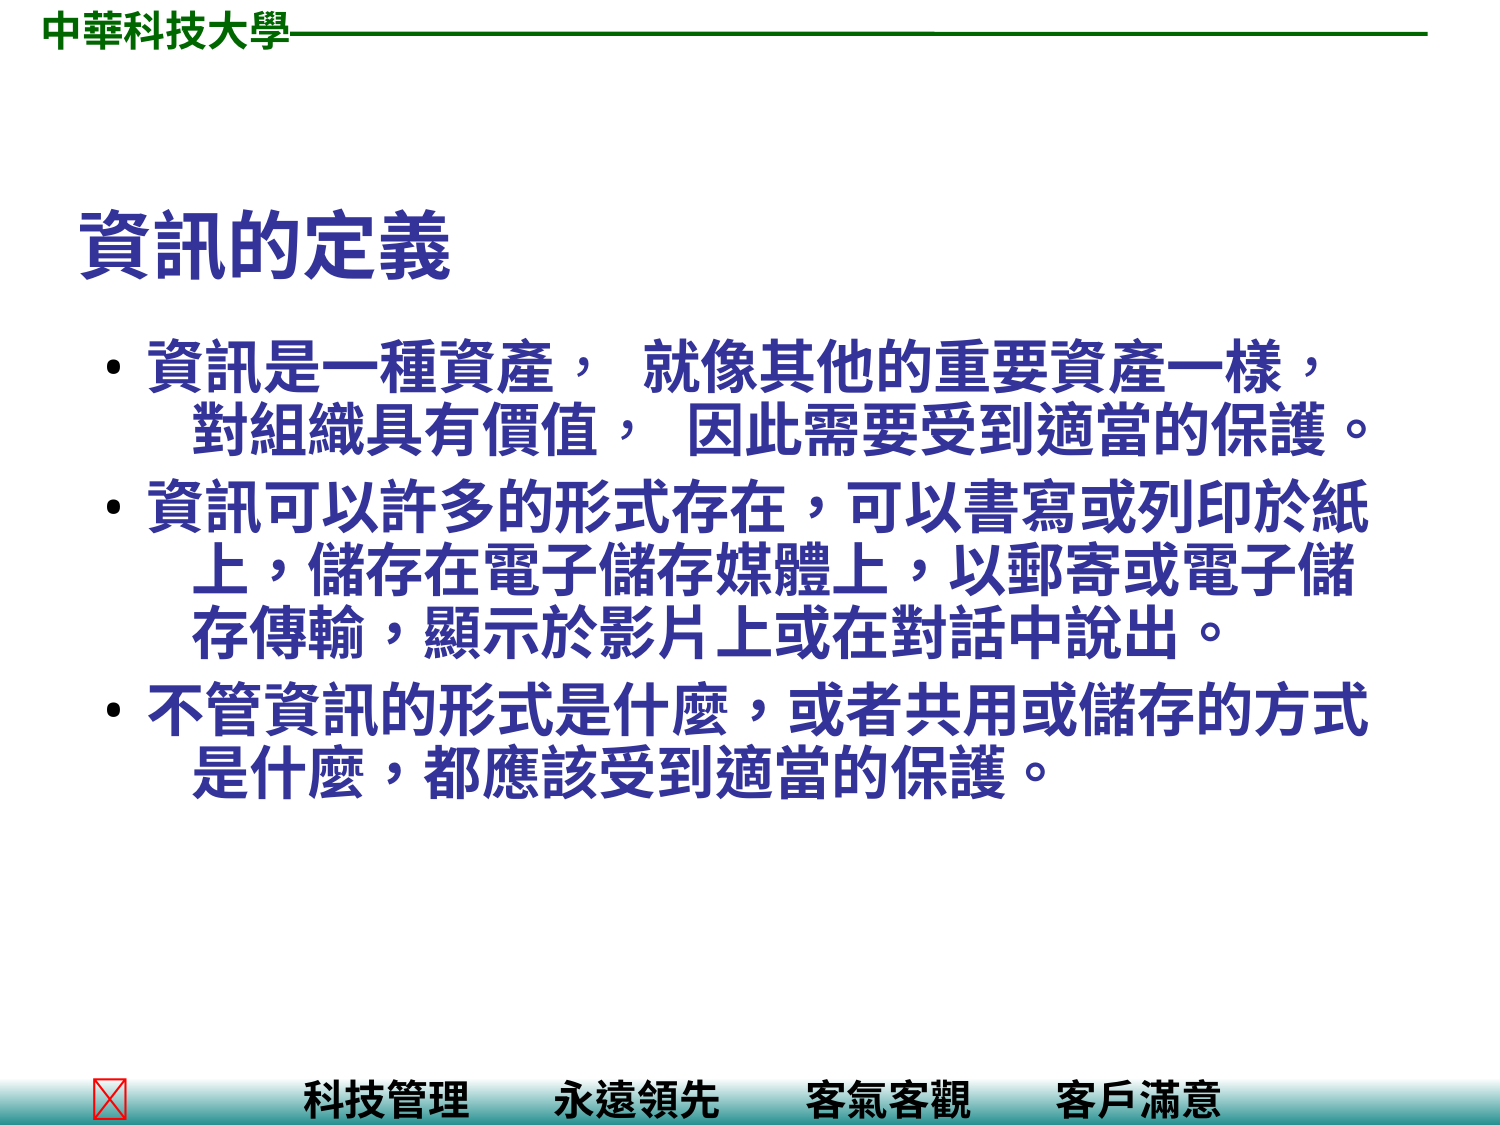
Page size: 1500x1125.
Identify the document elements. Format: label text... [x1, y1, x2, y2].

title 資訊的定義 [62, 187, 1413, 301]
list 資訊是一種資產， 就像其他的重要資產一樣，對組織具有價值， 因此需要受到適當的保護。 資訊可以許多的形式存在，可以書寫或列印於紙上，儲存在電子儲存媒體上，以郵寄或電子儲存傳輸，顯示於影片上或在對話中說出。 不管資訊的形式是什麼，或者共用或儲存的方式是什麼，都應該受到適當的保護。 [87, 330, 1413, 1073]
